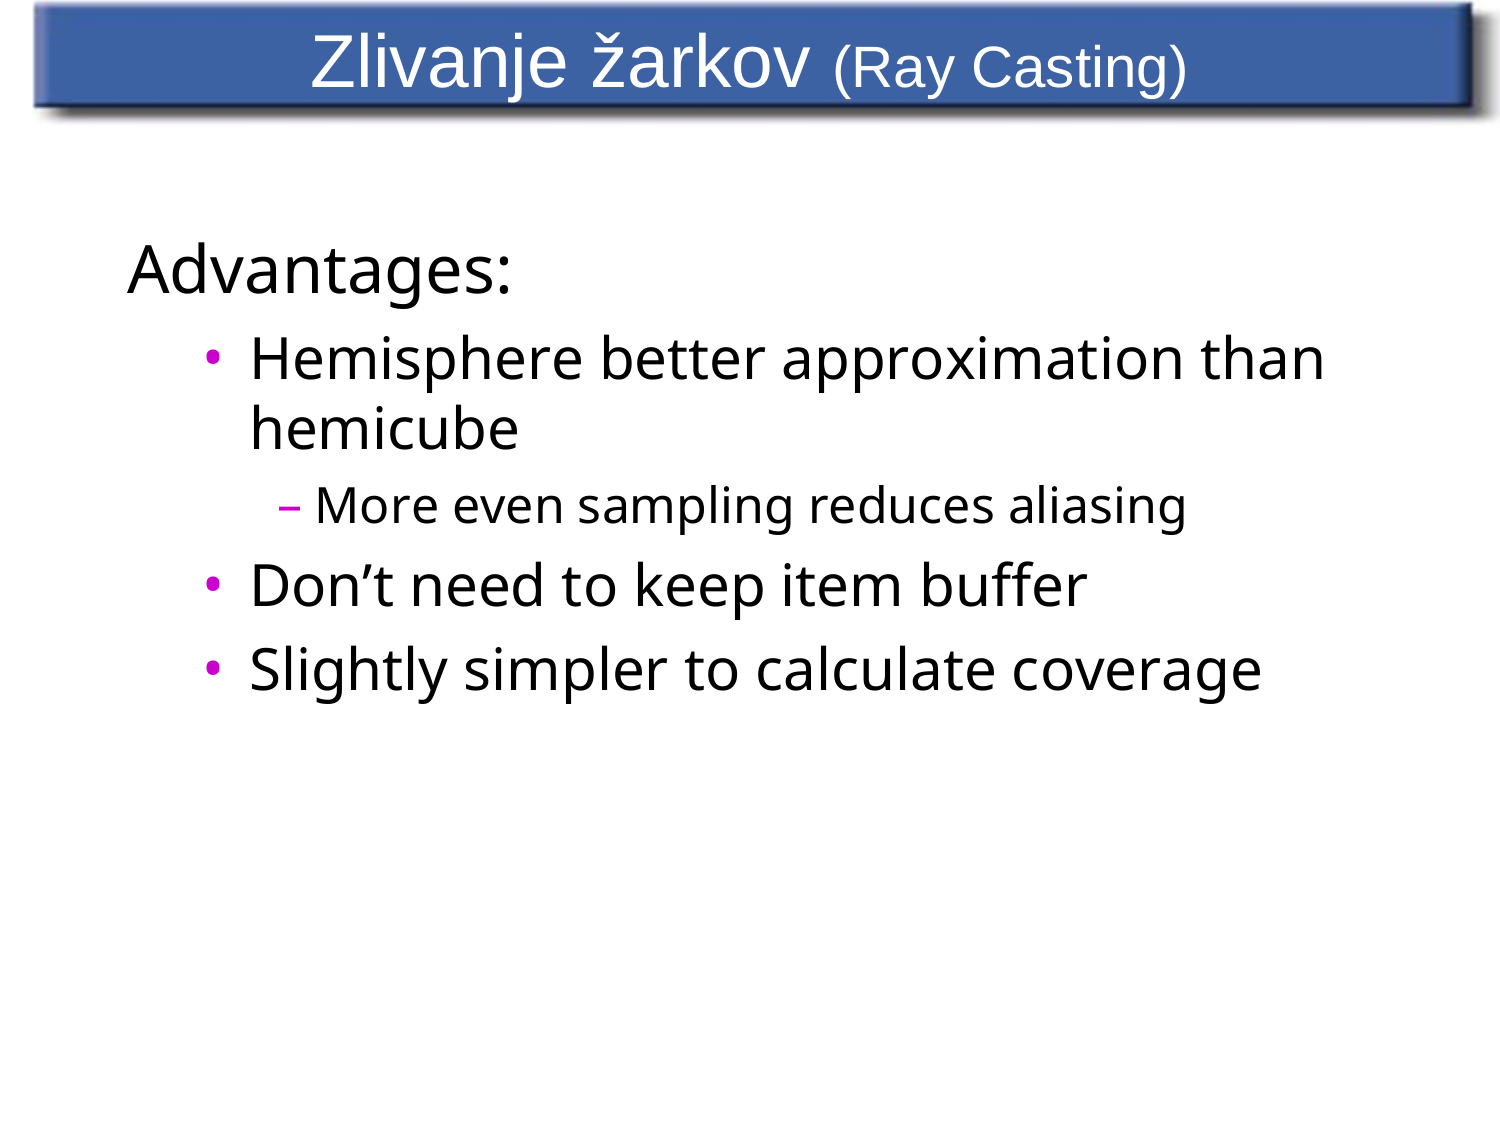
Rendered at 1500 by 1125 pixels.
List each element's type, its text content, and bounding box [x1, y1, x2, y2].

picture [32, 0, 1500, 127]
title Zlivanje žarkov (Ray Casting) [112, 0, 1388, 110]
list Advantages: Hemisphere better approximation than hemicube More even sampling reduces aliasing Don’t need to keep item buffer Slightly simpler to calculate coverage [112, 218, 1388, 907]
